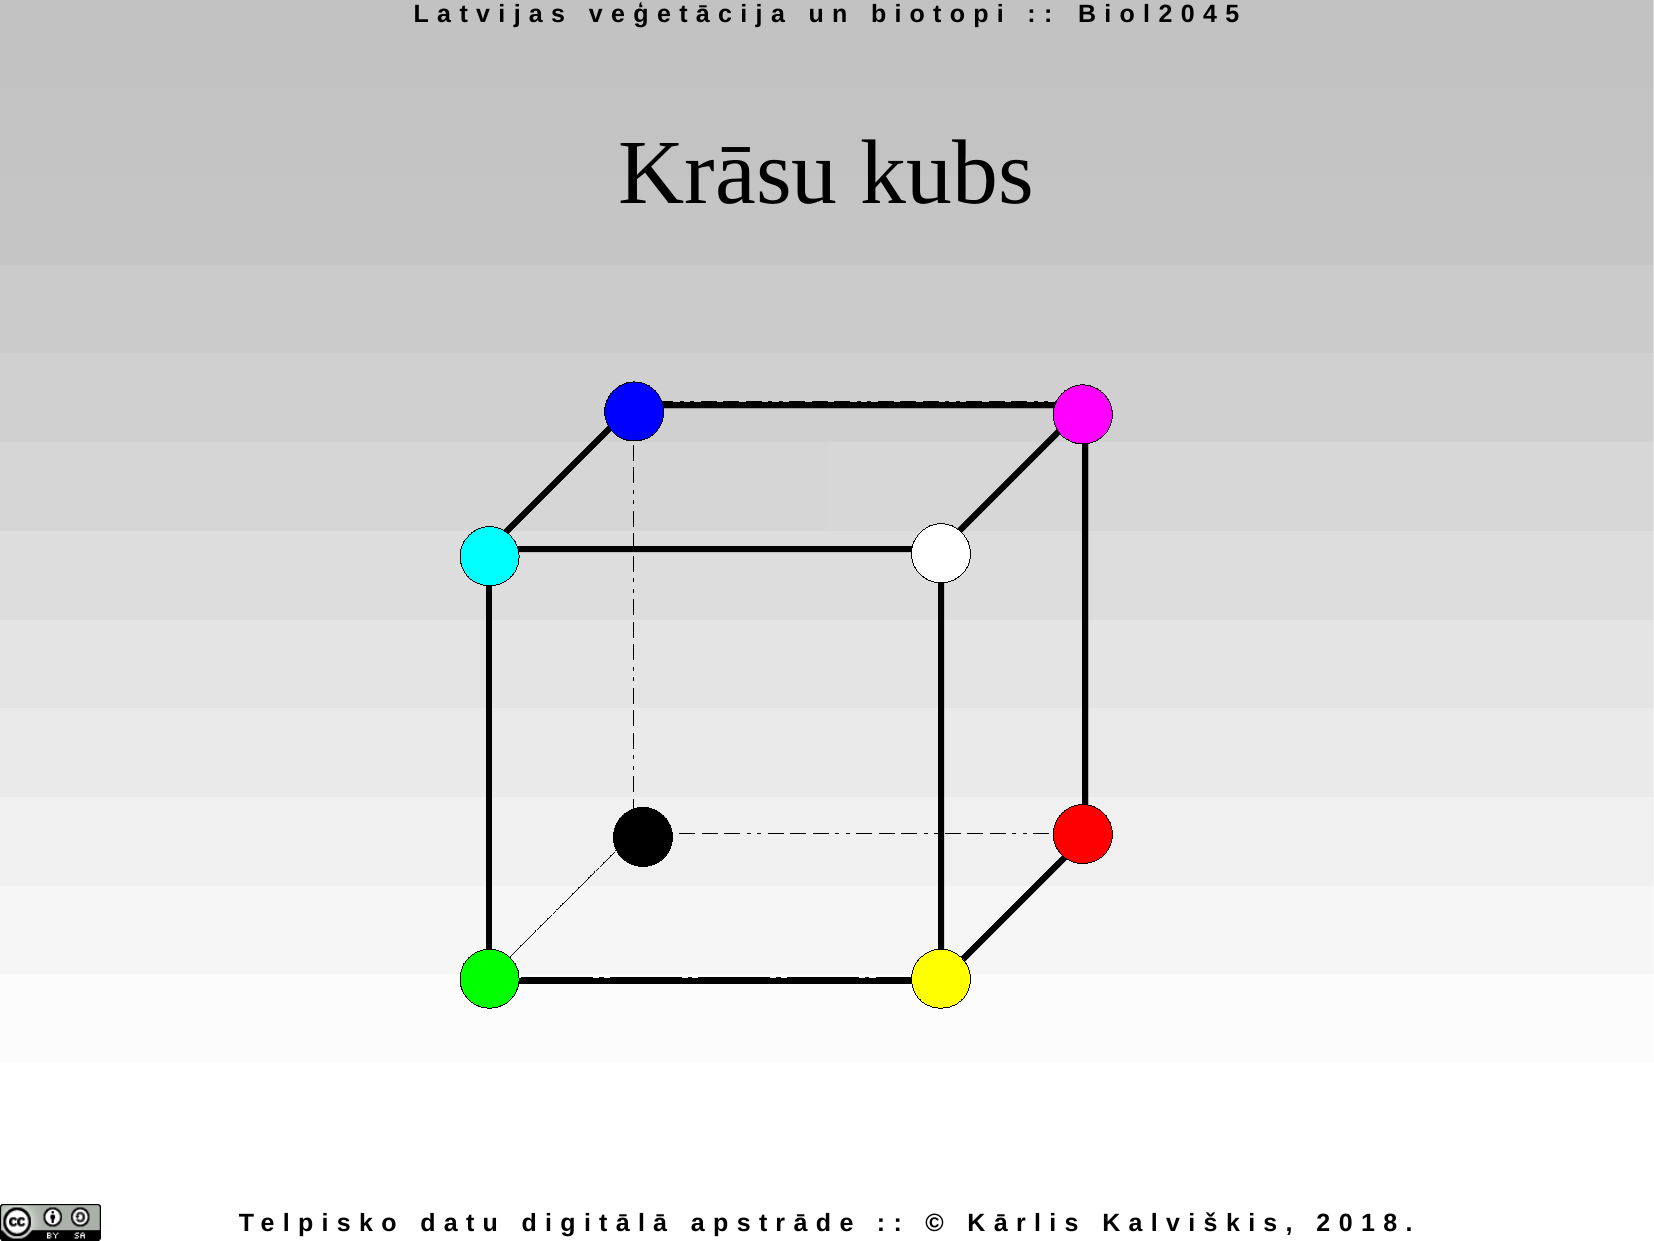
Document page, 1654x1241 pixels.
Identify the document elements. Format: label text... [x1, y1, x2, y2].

text_box [604, 381, 664, 441]
text_box [911, 523, 971, 583]
text_box [911, 949, 971, 1009]
text_box [460, 526, 520, 586]
text_box [1053, 804, 1113, 864]
text_box [1053, 384, 1113, 444]
text_box [460, 949, 520, 1009]
text_box [613, 807, 673, 867]
picture [0, 0, 1654, 1241]
title Krāsu kubs [29, 49, 1625, 296]
